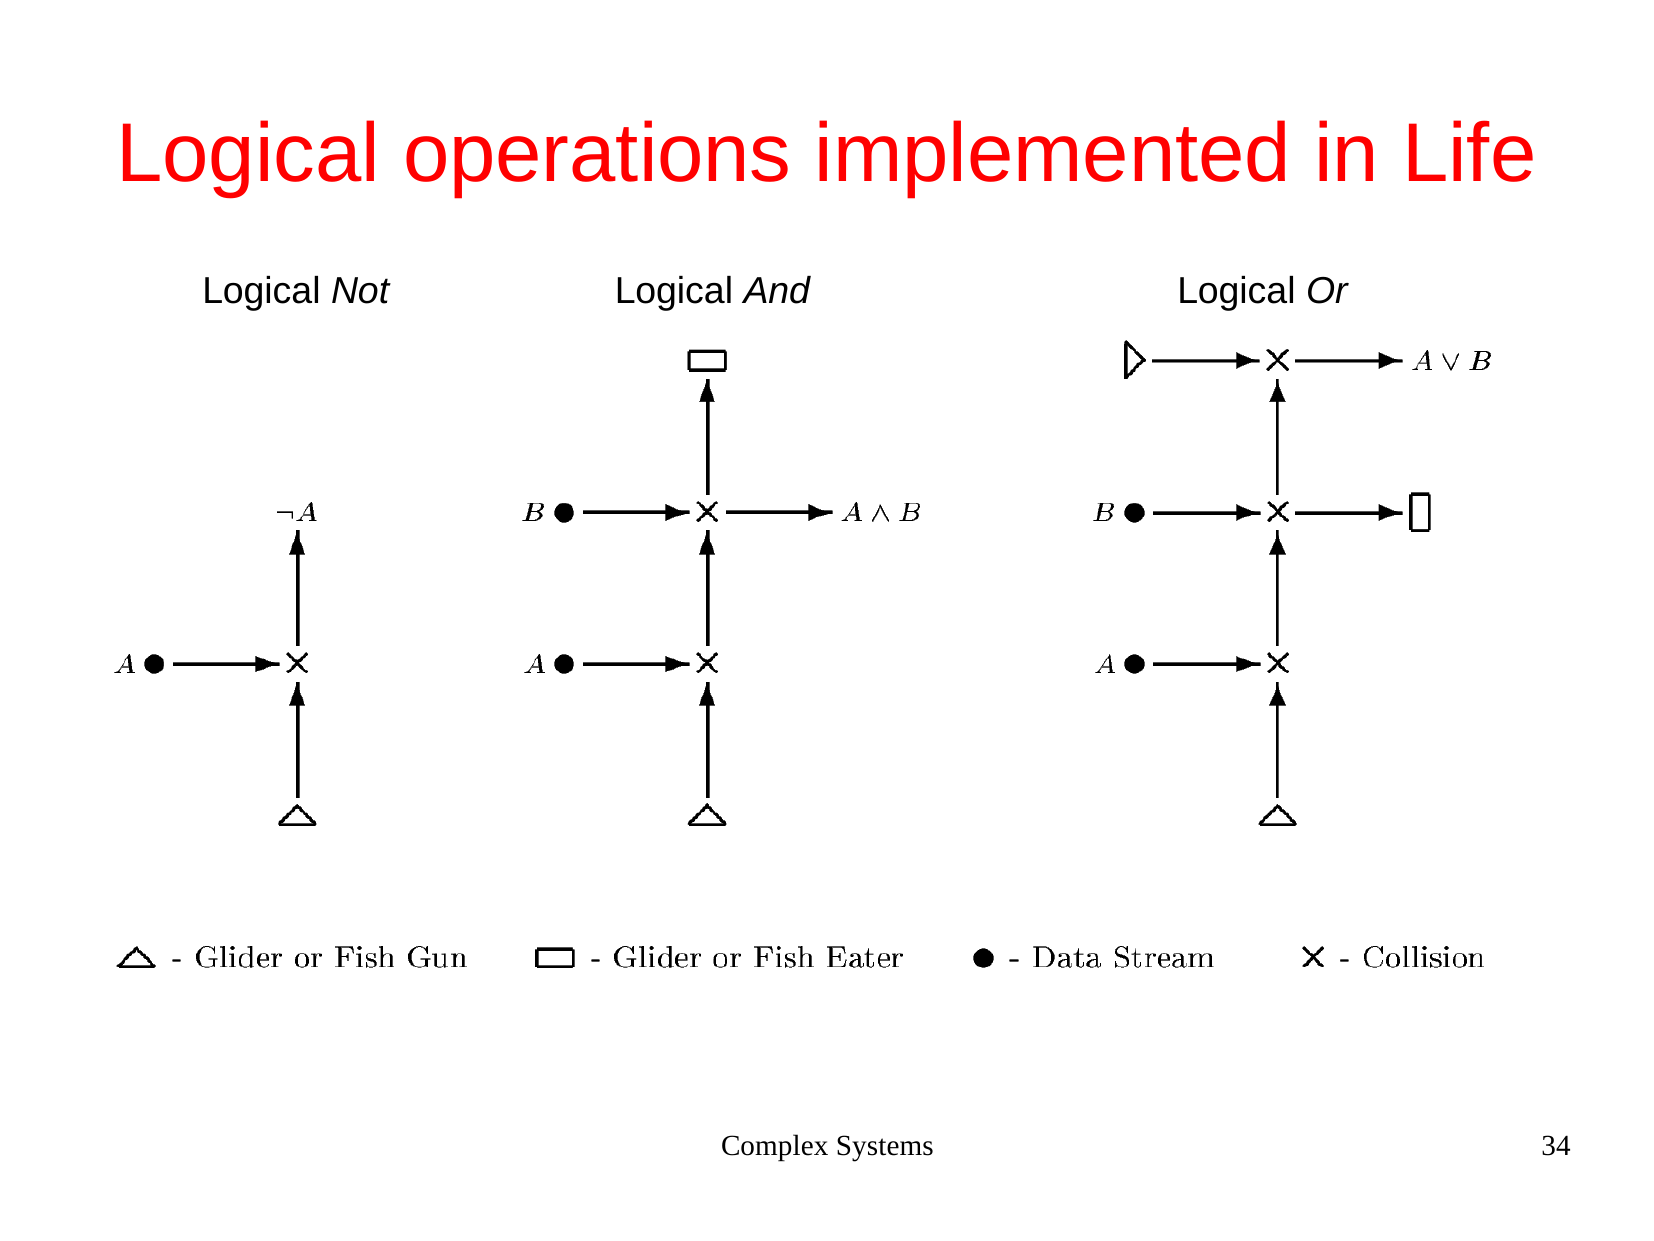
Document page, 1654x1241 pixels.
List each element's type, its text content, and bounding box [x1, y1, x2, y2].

text_box Logical And [600, 262, 825, 320]
title Logical operations implemented in Life [82, 49, 1571, 257]
picture [112, 337, 1609, 992]
text_box Logical Or [1162, 262, 1363, 320]
text_box Logical Not [187, 262, 405, 320]
